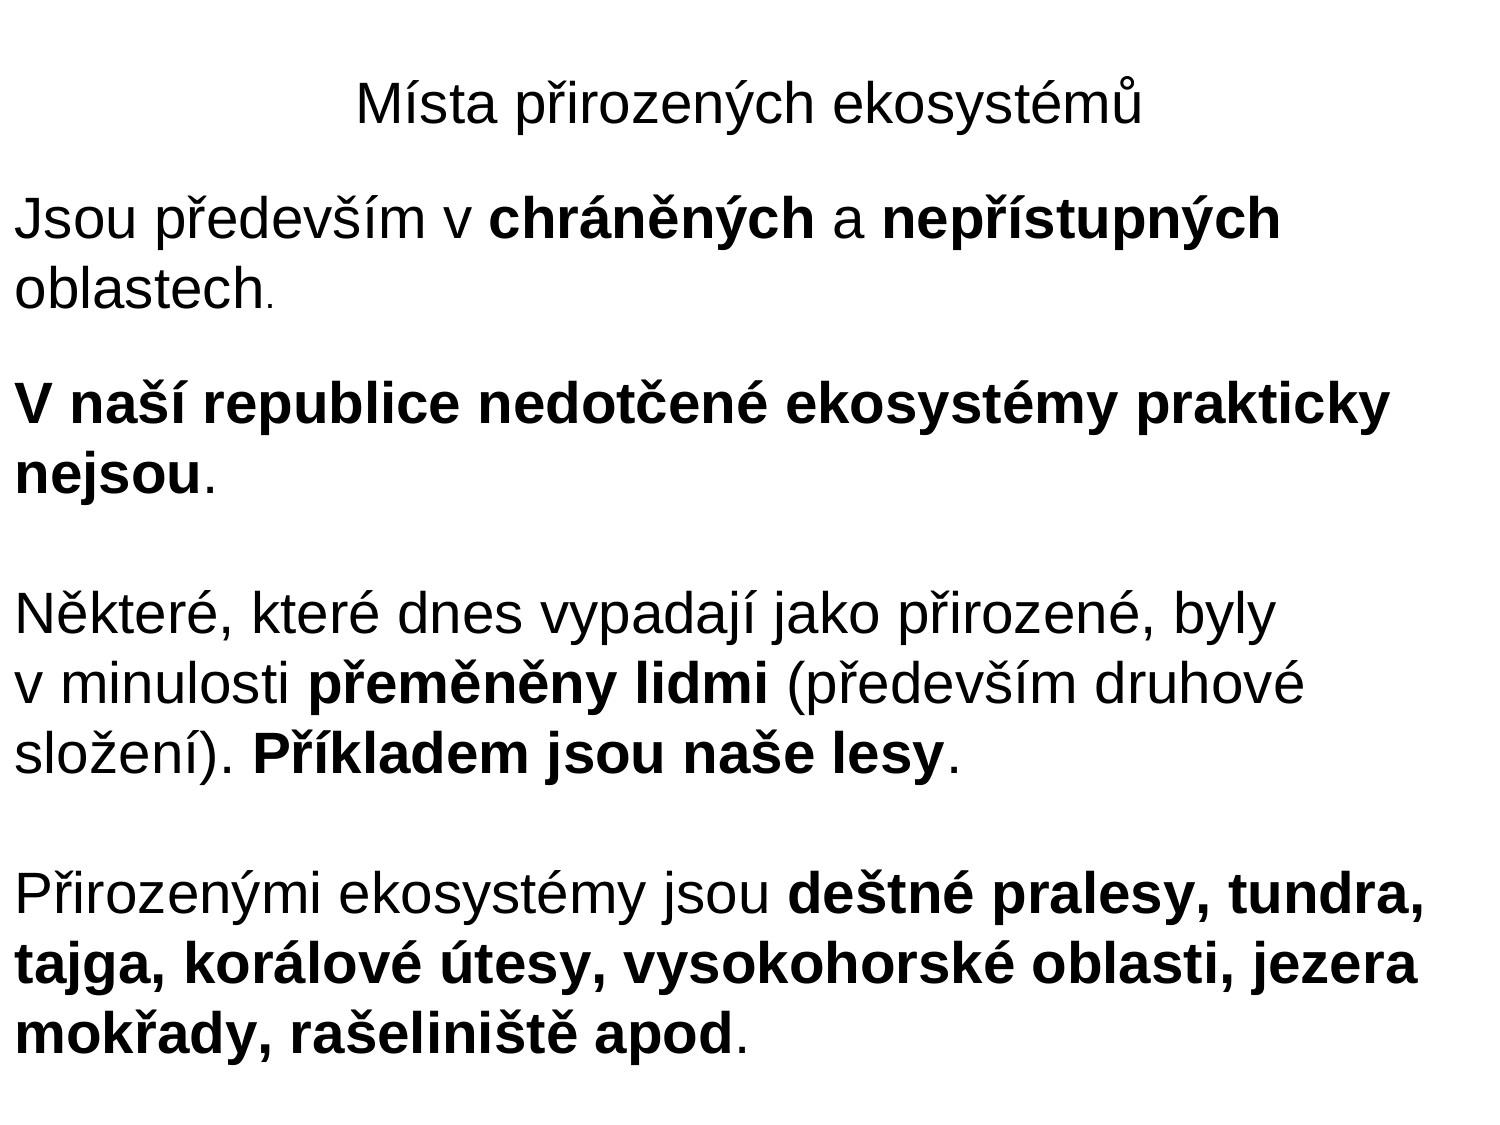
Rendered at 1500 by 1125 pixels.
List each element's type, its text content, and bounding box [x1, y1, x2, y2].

text_box Místa přirozených ekosystémů [0, 57, 1500, 144]
text_box Jsou především v chráněných a nepřístupných oblastech. V naší republice nedotčené ekosystémy prakticky nejsou. Některé, které dnes vypadají jako přirozené, byly v minulosti přeměněny lidmi (především druhové složení). Příkladem jsou naše lesy. Přirozenými ekosystémy jsou deštné pralesy, tundra, tajga, korálové útesy, vysokohorské oblasti, jezera mokřady, rašeliniště apod. [0, 172, 1500, 1073]
